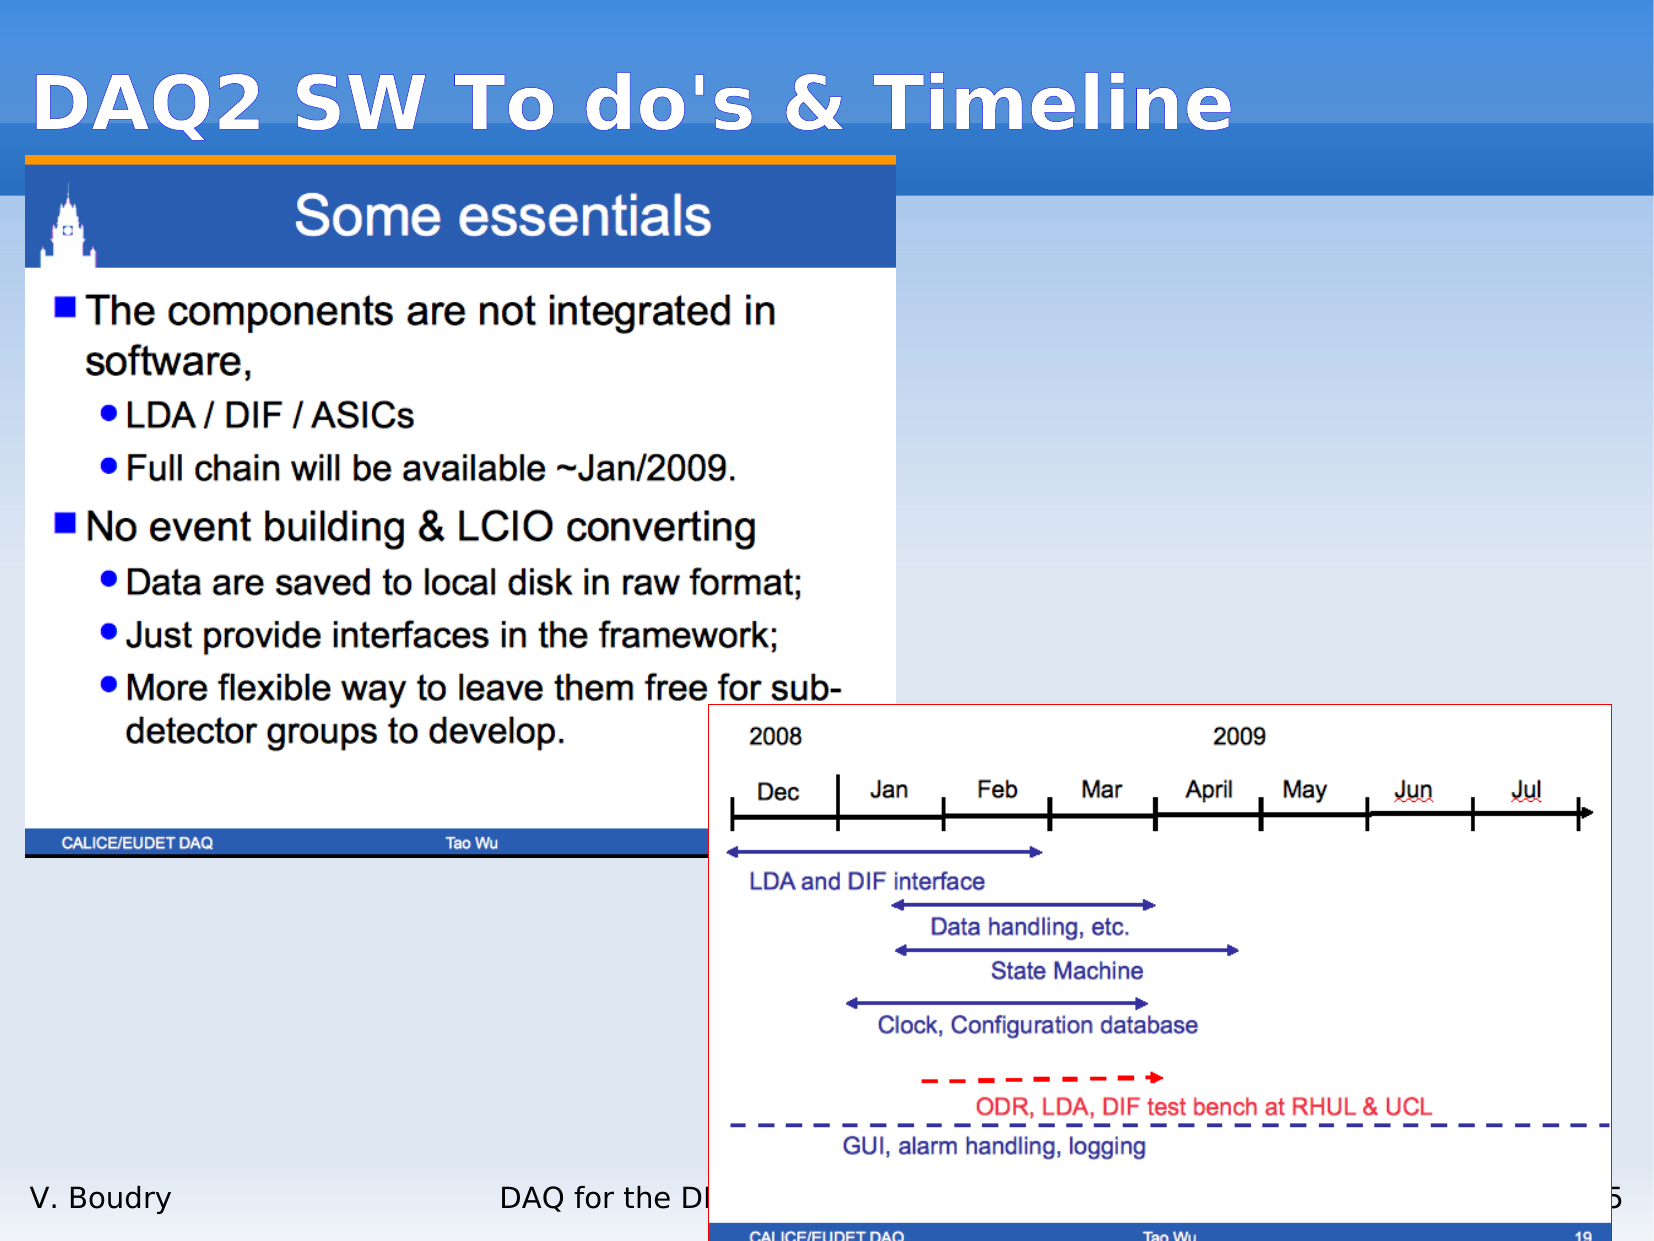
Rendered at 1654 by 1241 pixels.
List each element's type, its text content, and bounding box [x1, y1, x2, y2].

picture [0, 0, 1654, 1241]
title DAQ2 SW To do's & Timeline [29, 0, 1654, 208]
